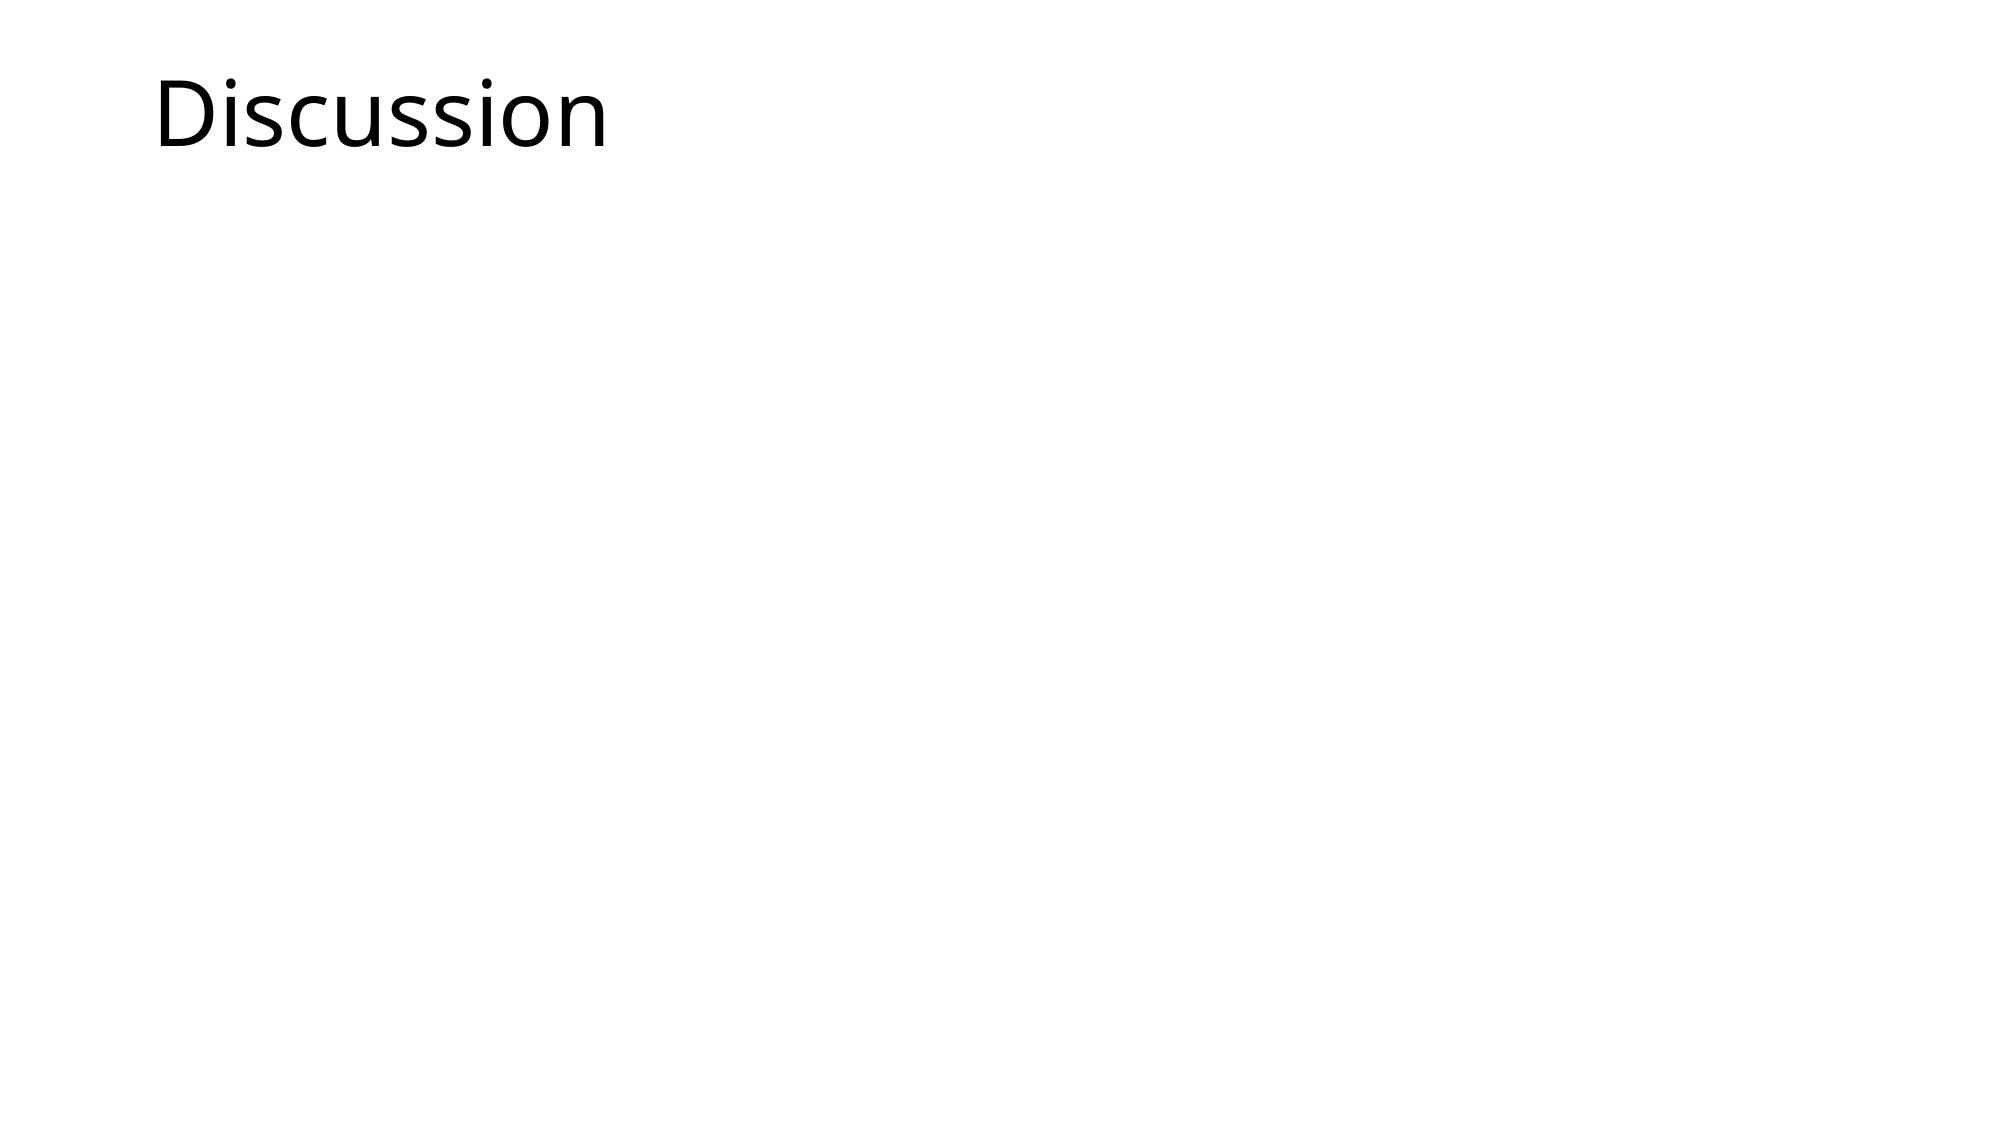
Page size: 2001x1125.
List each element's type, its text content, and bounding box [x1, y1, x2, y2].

title Discussion [137, 59, 1863, 278]
